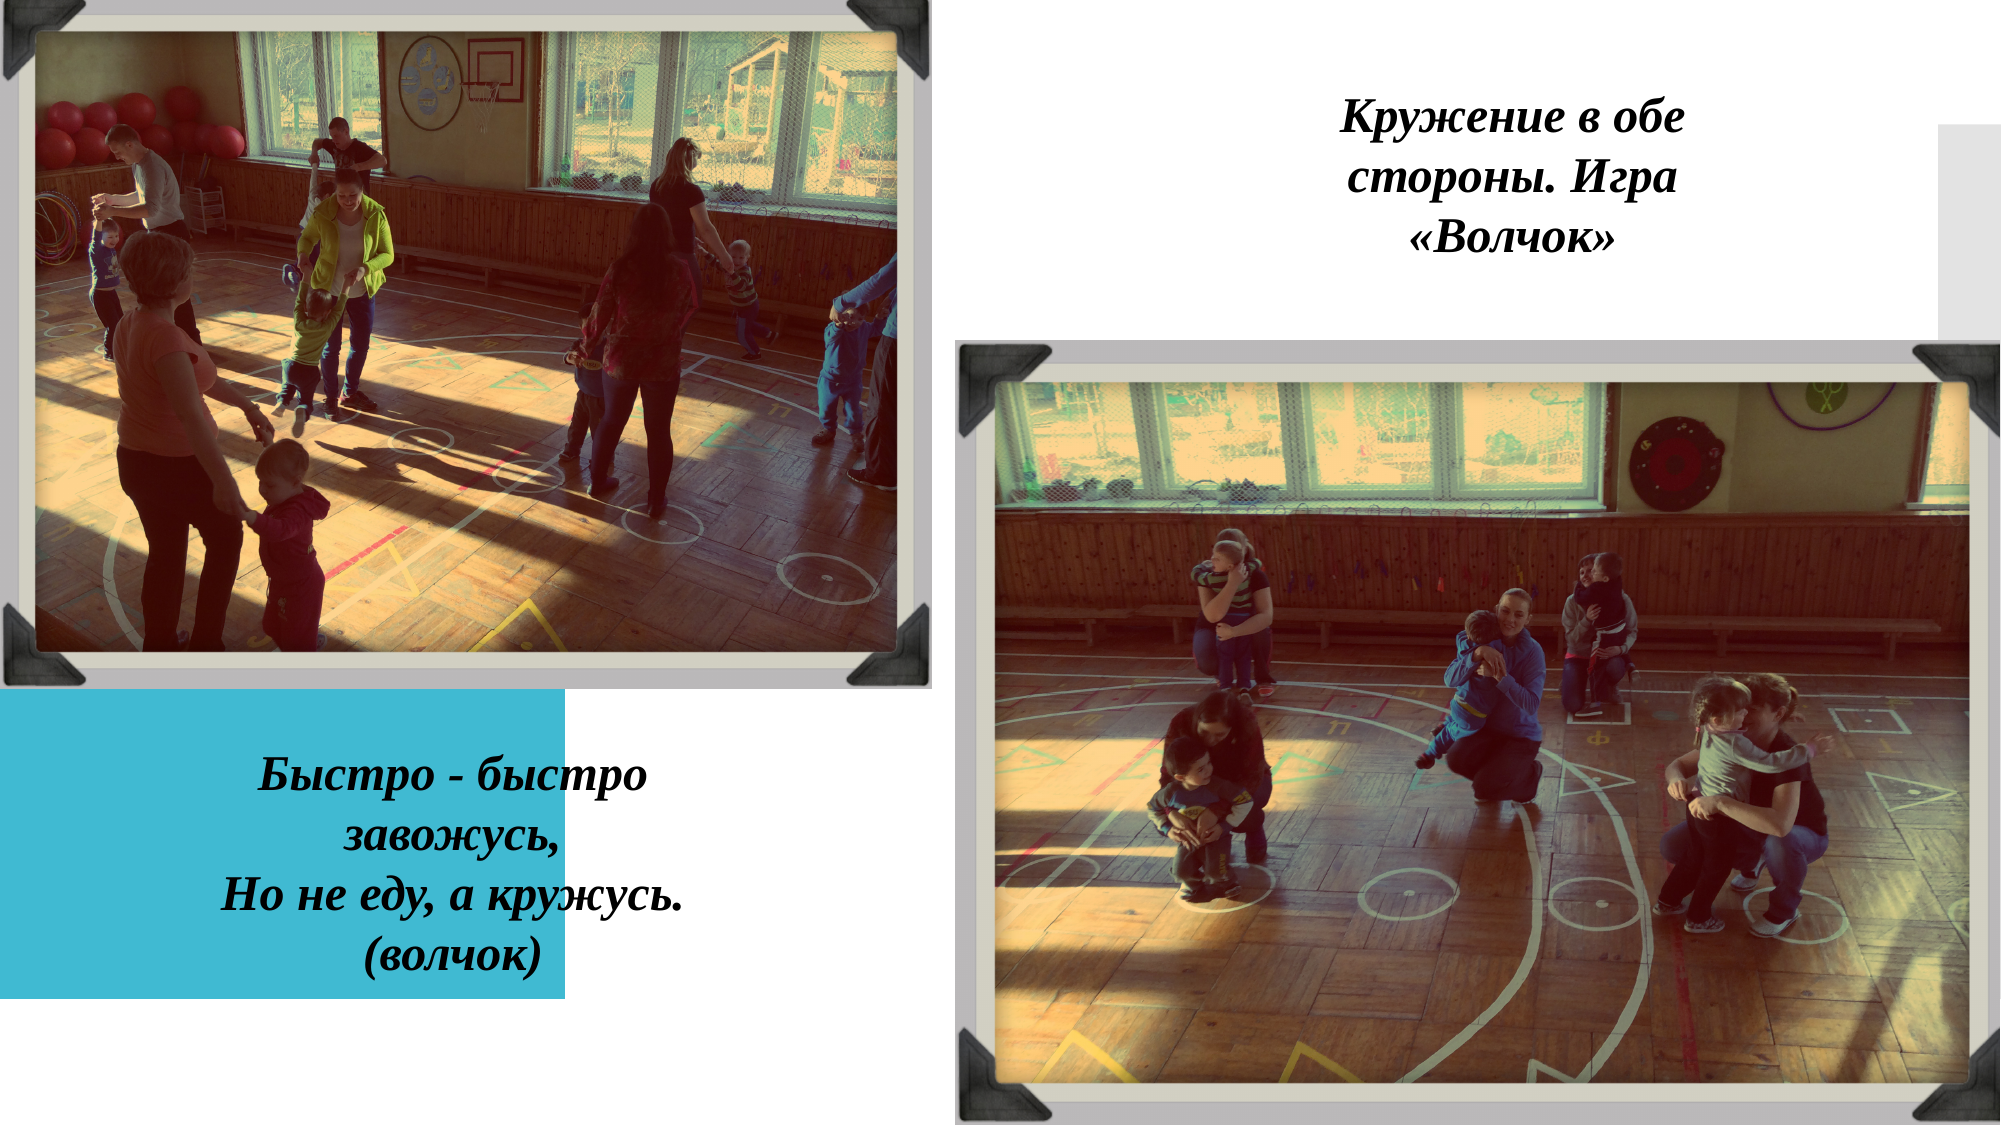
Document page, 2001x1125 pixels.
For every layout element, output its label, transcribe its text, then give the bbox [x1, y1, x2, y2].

picture [0, 0, 932, 689]
text_box Быстро - быстро завожусь, Но не еду, а кружусь. (волчок) [172, 733, 734, 1037]
text_box Кружение в обе стороны. Игра «Волчок» [1228, 74, 1798, 332]
picture [955, 340, 2000, 1125]
